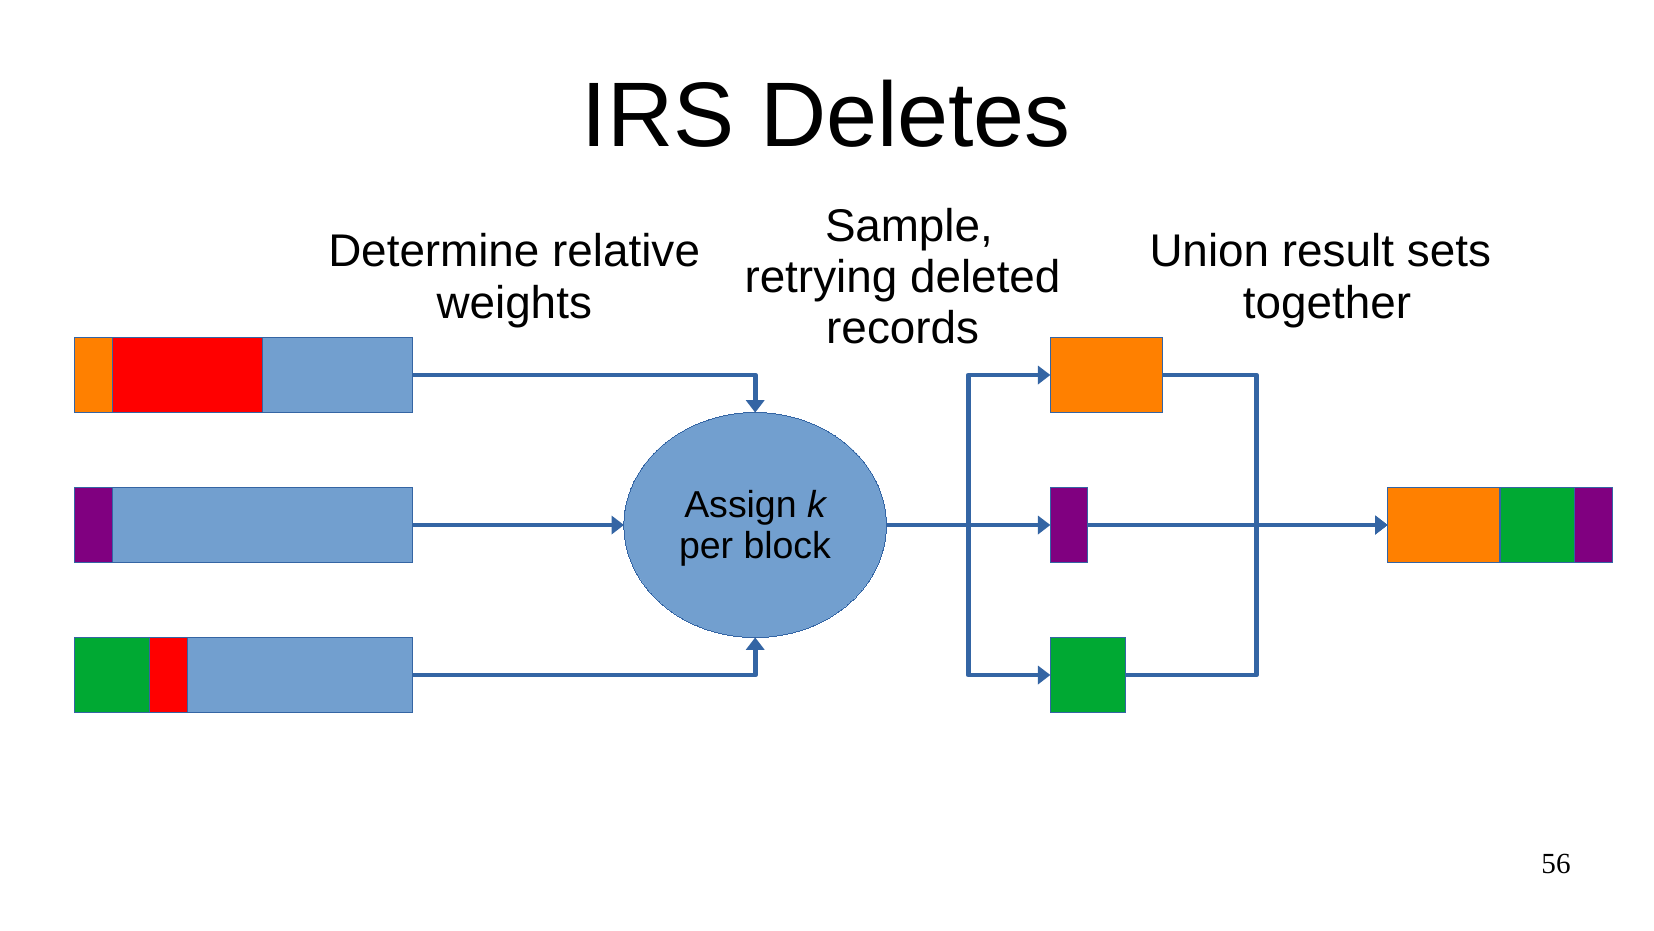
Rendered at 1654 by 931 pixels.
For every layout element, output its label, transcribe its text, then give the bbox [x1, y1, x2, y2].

text_box [1050, 637, 1126, 713]
text_box Assign k per block [623, 412, 887, 638]
text_box [74, 337, 413, 413]
text_box [74, 637, 413, 713]
text_box Union result sets together [1134, 217, 1519, 336]
title IRS Deletes [82, 37, 1571, 193]
text_box Sample, retrying deleted records [729, 192, 1088, 361]
text_box [1050, 487, 1088, 563]
text_box [1387, 487, 1613, 563]
text_box [1050, 337, 1163, 413]
text_box Determine relative weights [313, 217, 715, 336]
text_box [74, 487, 413, 563]
